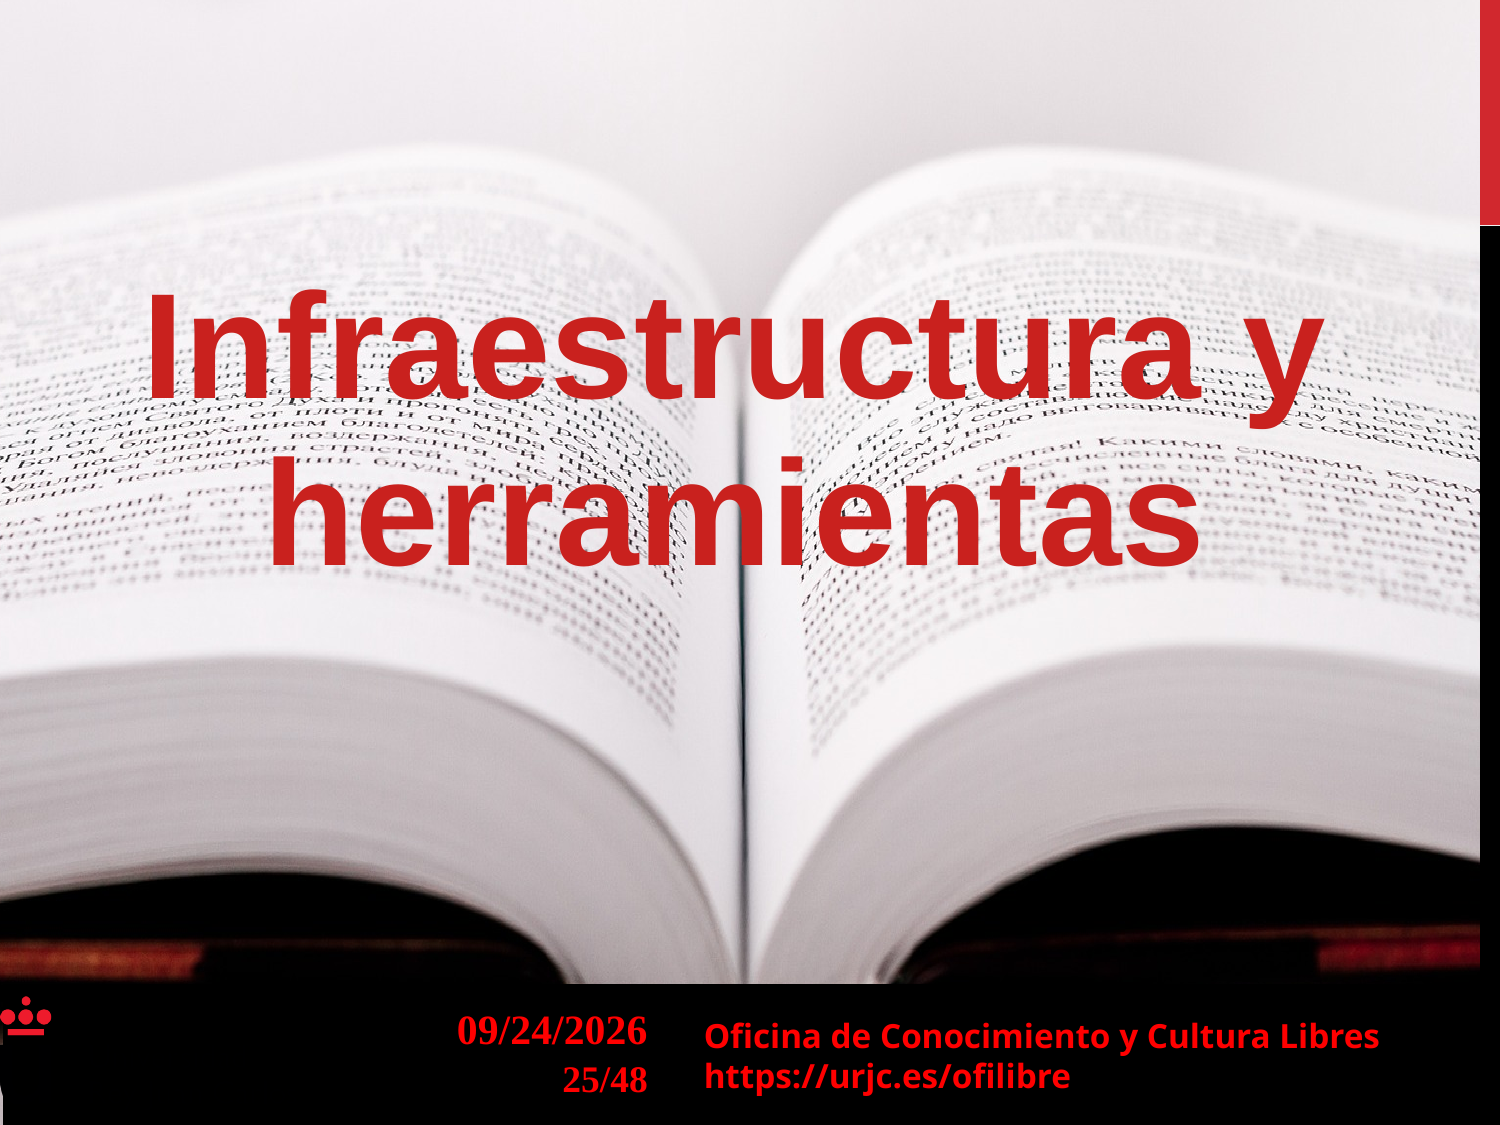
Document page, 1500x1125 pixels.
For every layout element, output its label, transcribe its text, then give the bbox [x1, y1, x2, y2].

title [75, 285, 1425, 661]
picture [0, 0, 1500, 1014]
text_box Infraestructura y herramientas [120, 254, 1351, 605]
